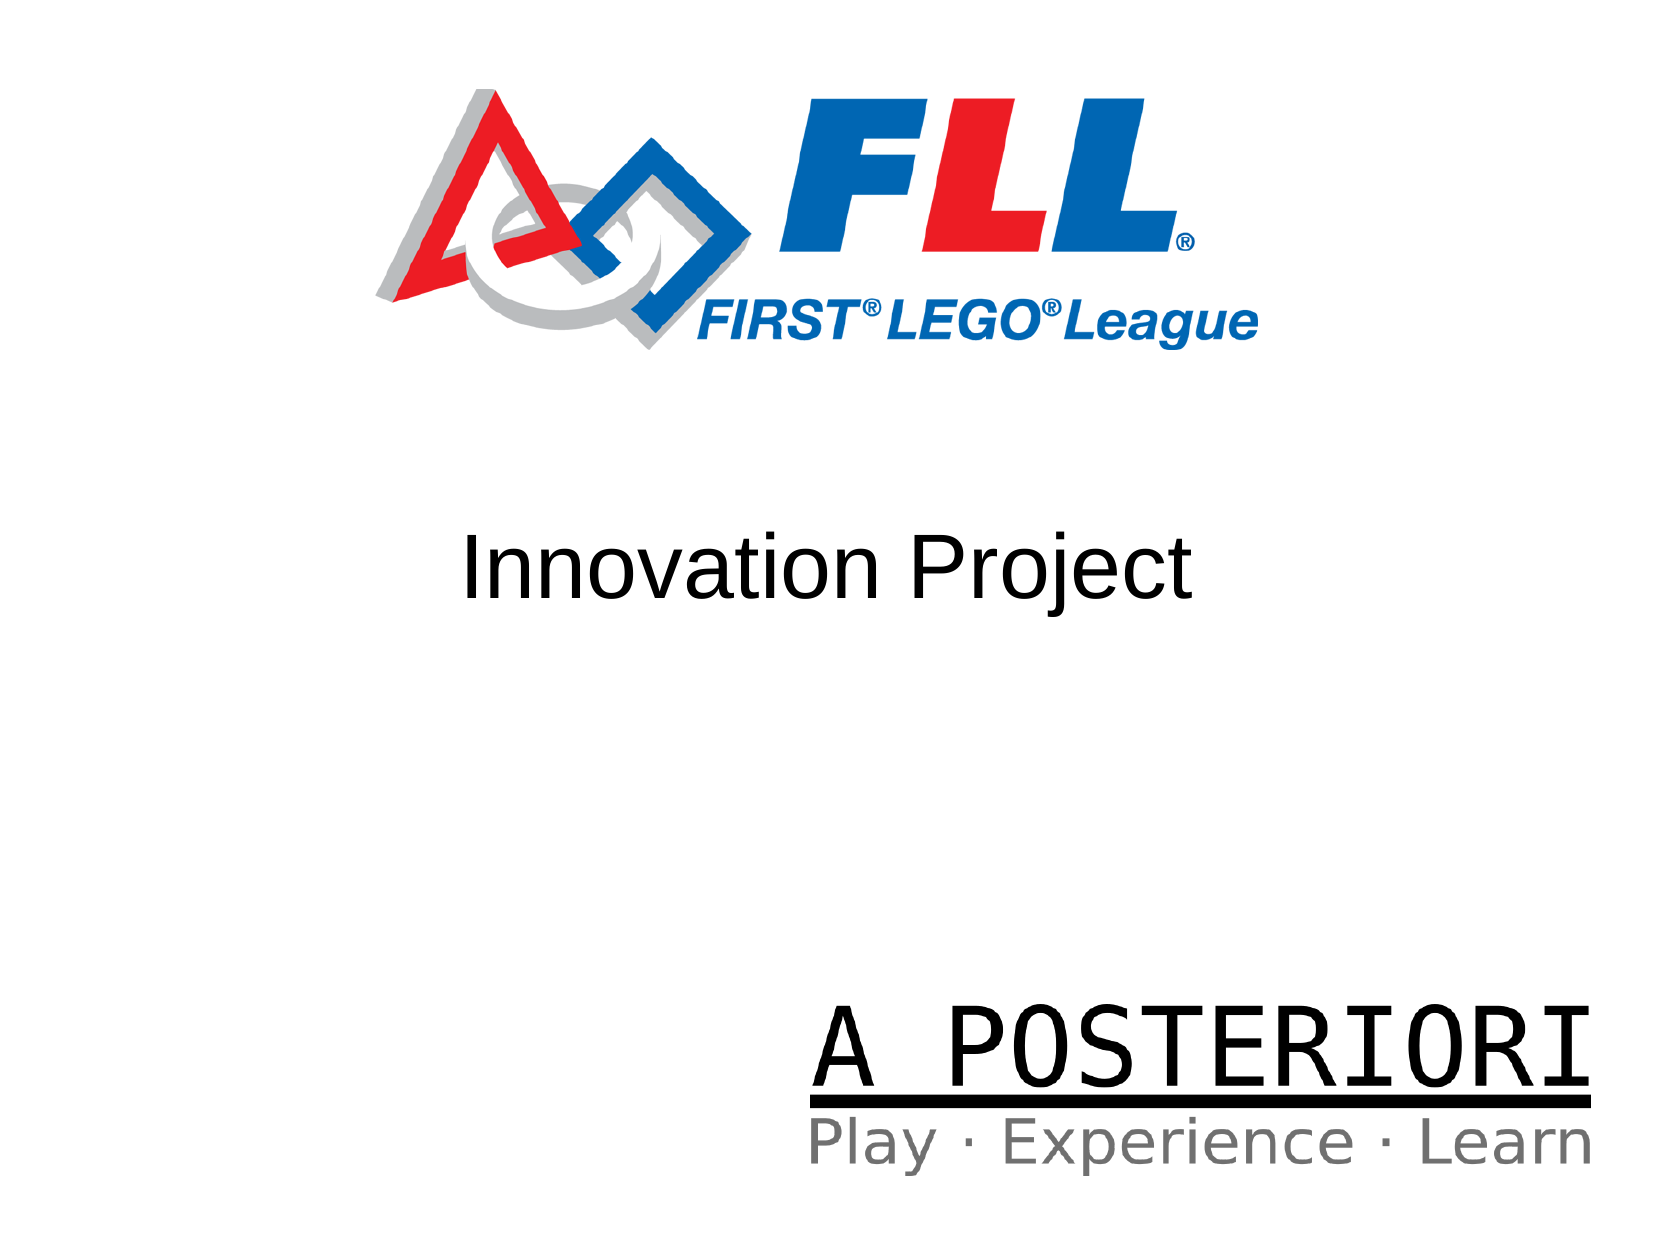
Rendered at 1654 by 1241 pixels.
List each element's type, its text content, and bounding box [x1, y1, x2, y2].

picture [810, 1004, 1591, 1176]
picture [375, 89, 1258, 362]
title Innovation Project [82, 361, 1571, 772]
